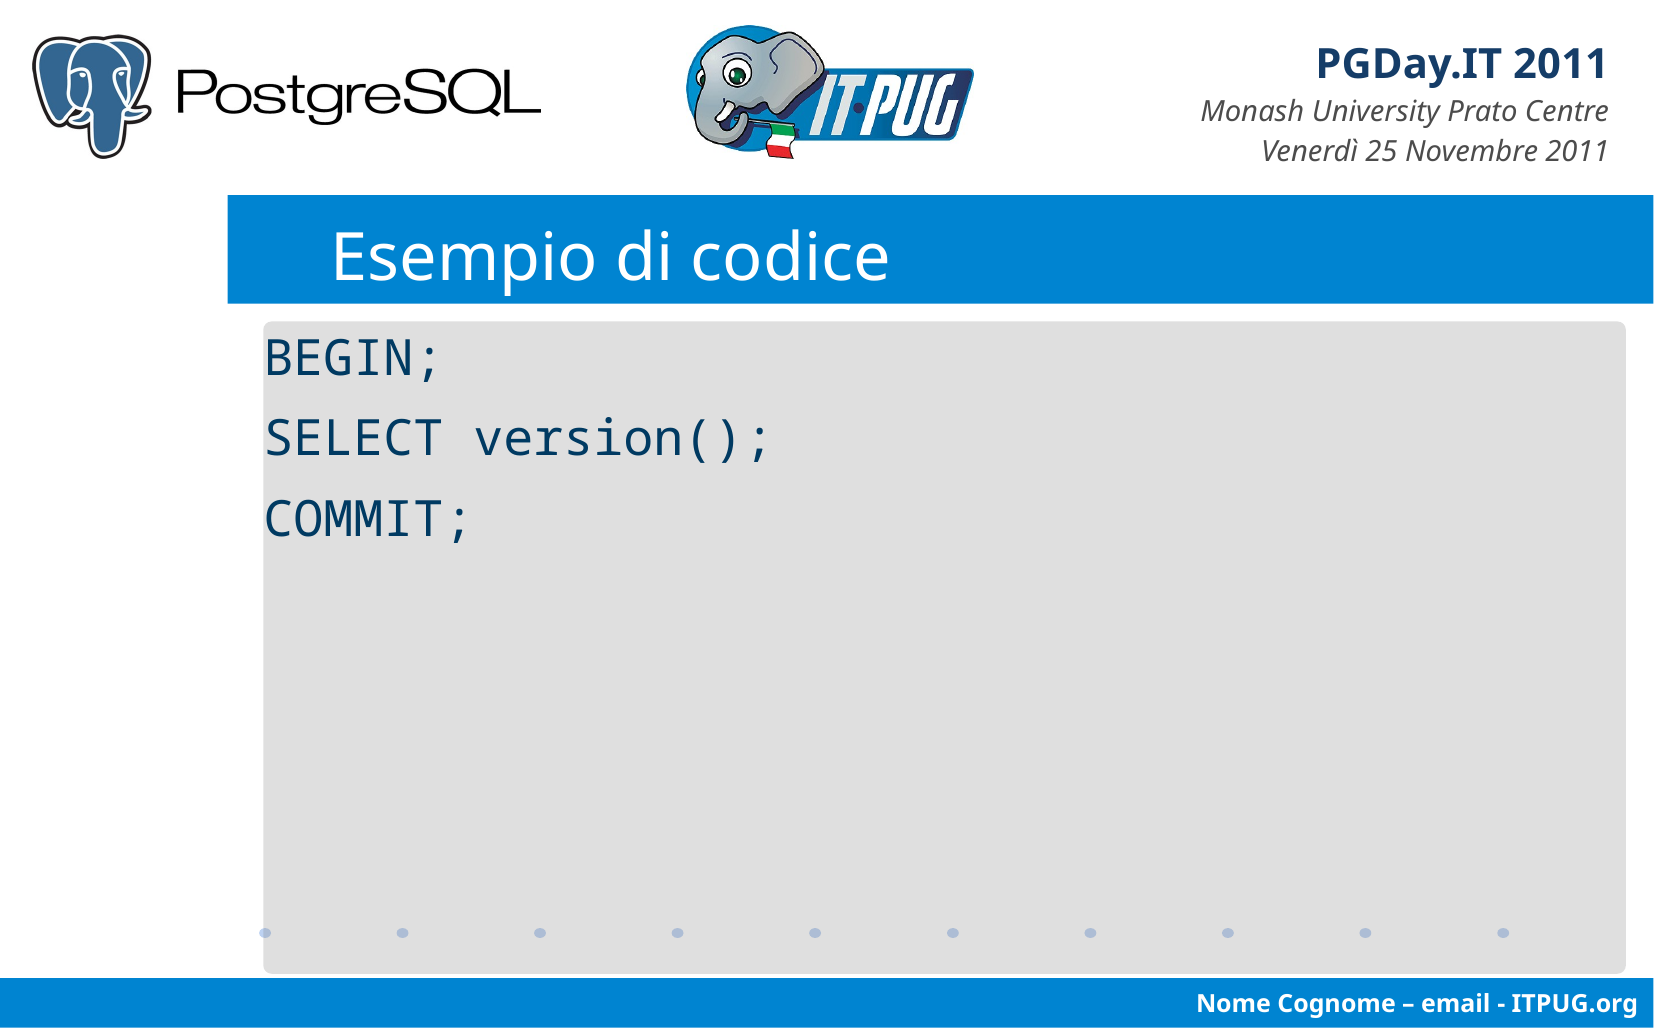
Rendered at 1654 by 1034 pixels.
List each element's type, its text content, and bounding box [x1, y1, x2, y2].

picture [686, 25, 744, 83]
picture [32, 34, 541, 159]
list BEGIN; SELECT version(); COMMIT; [263, 321, 1626, 974]
picture [686, 25, 974, 159]
title Esempio di codice [330, 206, 1654, 304]
